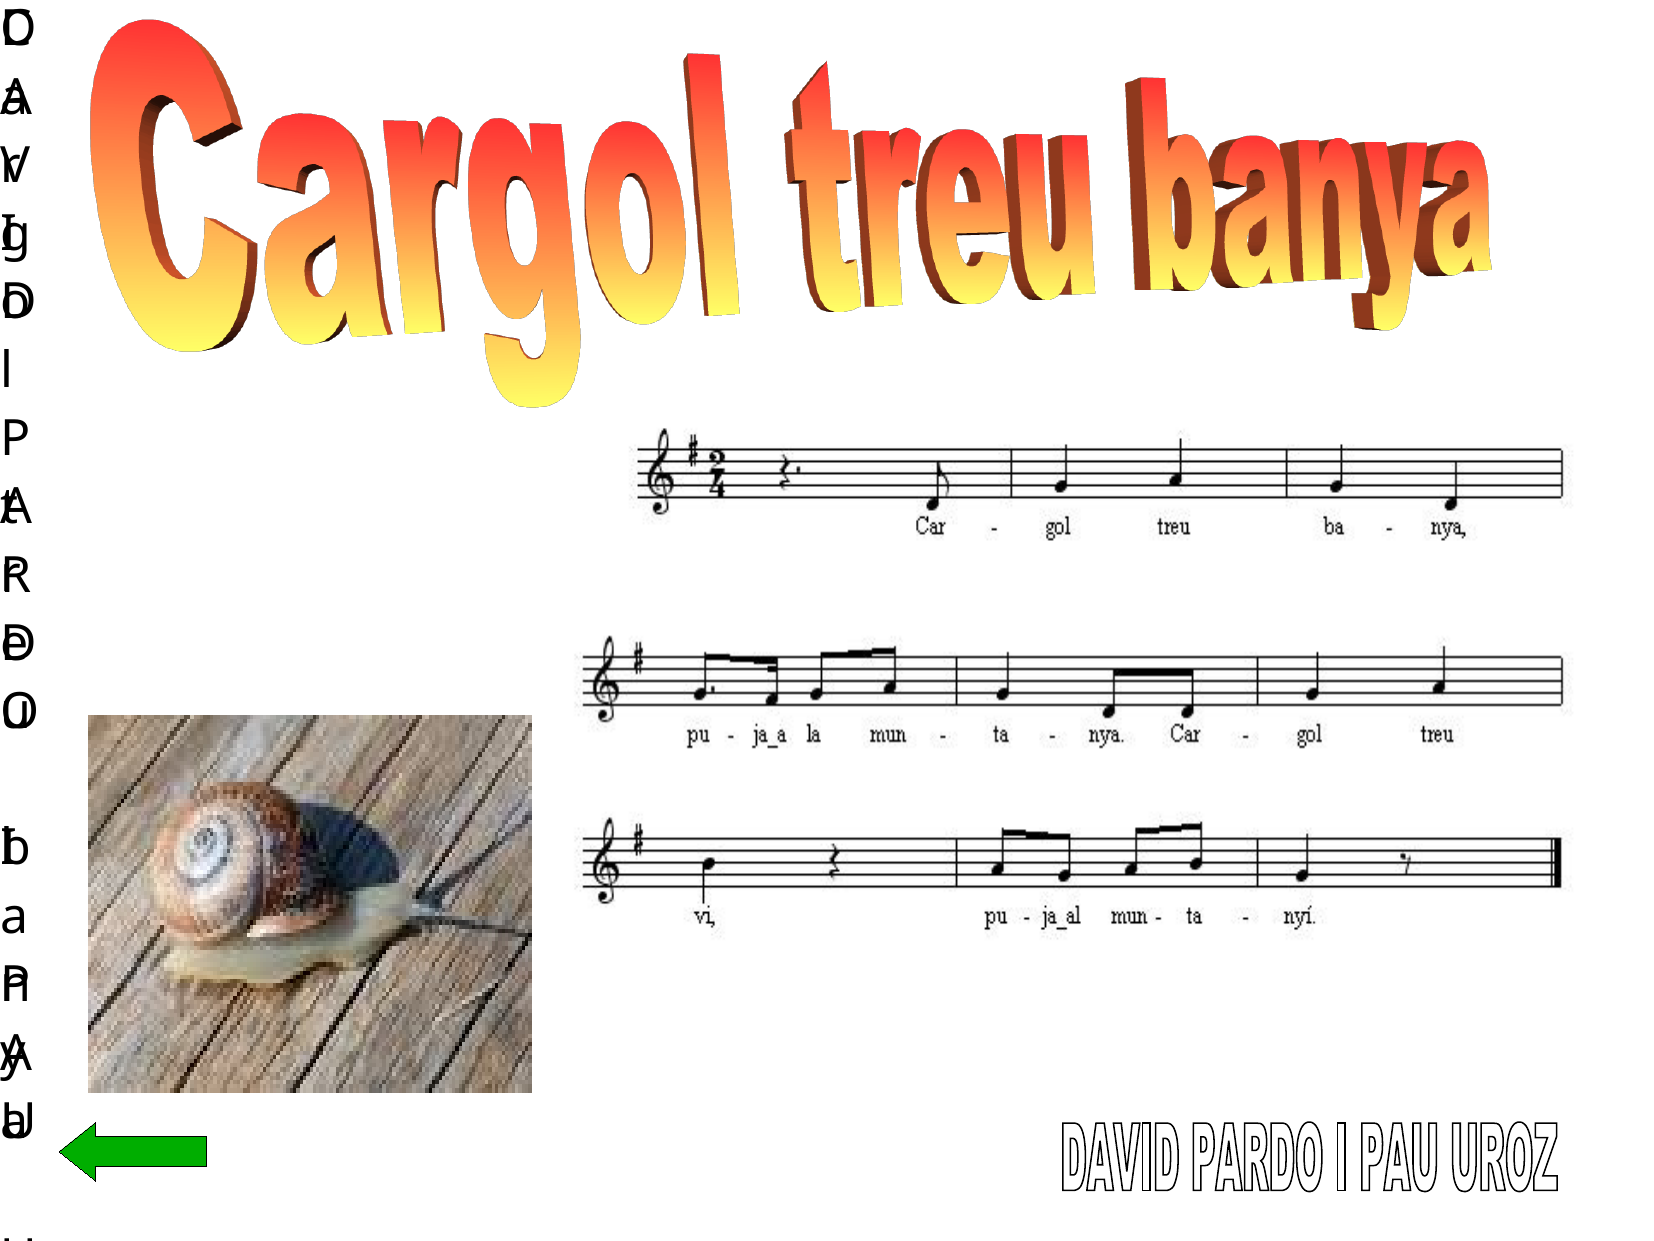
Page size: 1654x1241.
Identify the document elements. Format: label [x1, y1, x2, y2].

text_box [1481, 1123, 1506, 1191]
text_box [1193, 1123, 1215, 1191]
text_box [1361, 1123, 1383, 1191]
text_box [1296, 1122, 1322, 1192]
text_box [59, 1122, 207, 1182]
text_box [1244, 1123, 1269, 1191]
text_box [1155, 1123, 1179, 1191]
text_box [1113, 1123, 1140, 1191]
text_box [1338, 1123, 1345, 1190]
text_box [1506, 1122, 1532, 1192]
text_box [1062, 1123, 1086, 1191]
text_box [1533, 1123, 1558, 1191]
picture [561, 413, 1594, 958]
text_box [1413, 1123, 1437, 1192]
text_box [1215, 1123, 1243, 1191]
text_box [1452, 1123, 1477, 1192]
text_box [1143, 1123, 1150, 1190]
picture [88, 715, 532, 1093]
text_box [1383, 1123, 1411, 1191]
text_box [1086, 1123, 1114, 1191]
text_box [1271, 1123, 1294, 1191]
